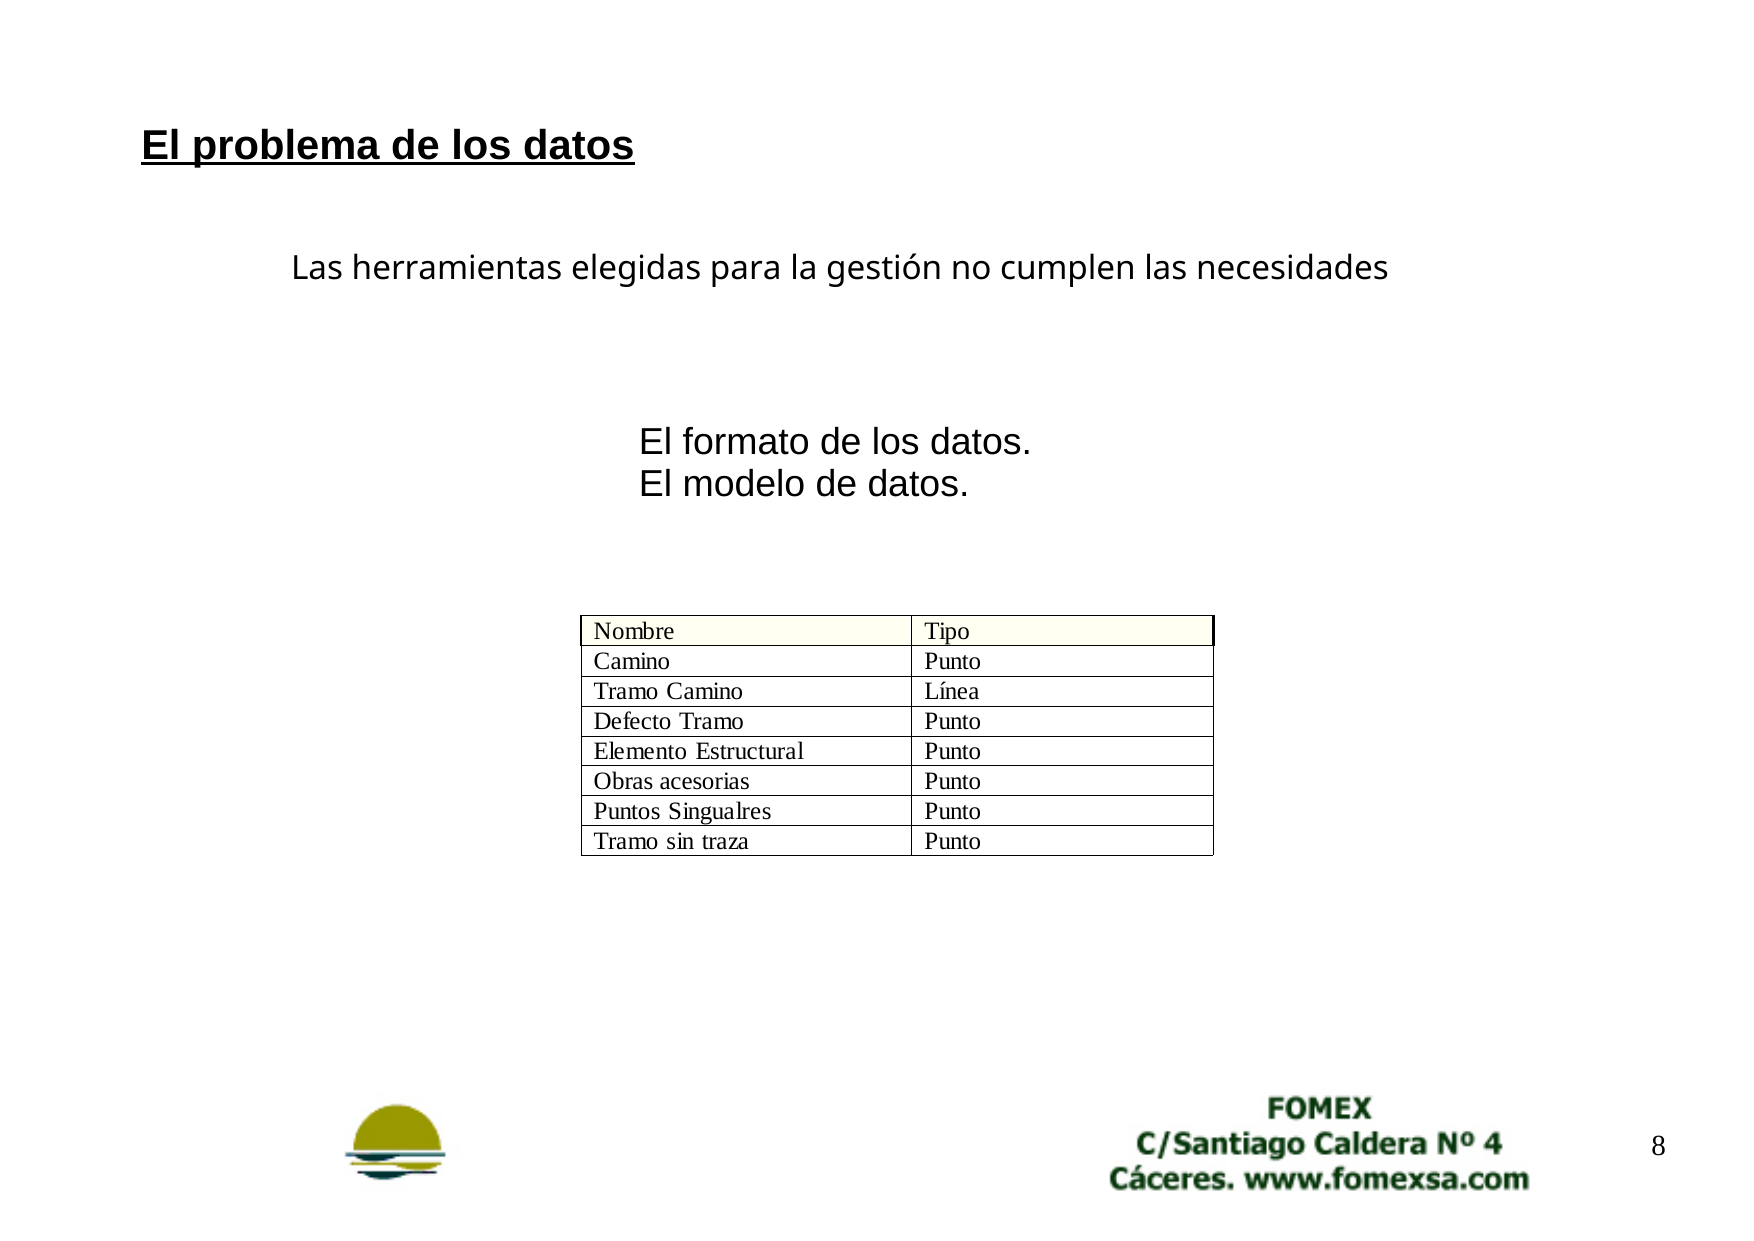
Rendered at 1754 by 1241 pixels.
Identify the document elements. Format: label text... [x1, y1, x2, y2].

chart [354, 586, 1360, 945]
text_box El problema de los datos [126, 114, 650, 178]
text_box [193, 567, 1575, 676]
text_box El formato de los datos. El modelo de datos. [624, 413, 1063, 513]
picture [327, 1092, 1536, 1197]
text_box Las herramientas elegidas para la gestión no cumplen las necesidades [265, 236, 1536, 334]
